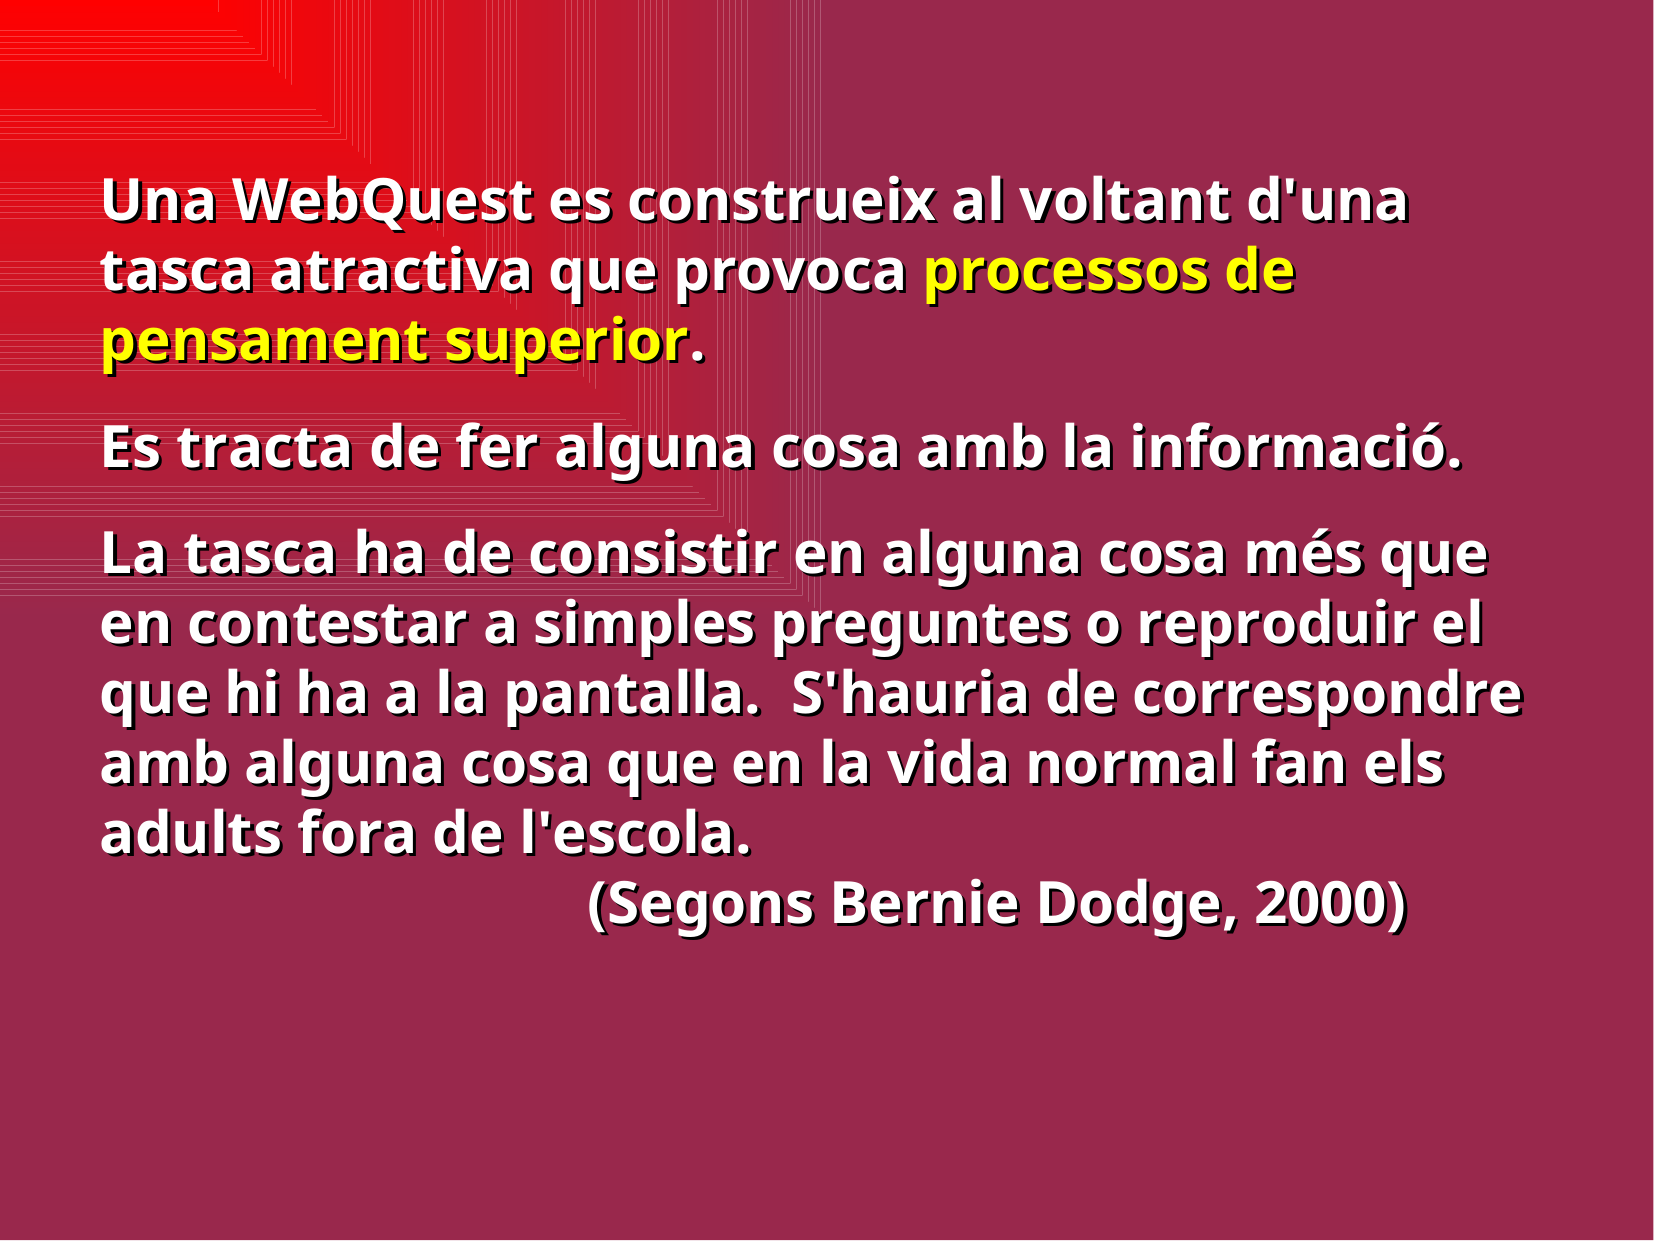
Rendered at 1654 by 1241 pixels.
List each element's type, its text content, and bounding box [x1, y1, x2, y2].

text_box Una WebQuest es construeix al voltant d'una tasca atractiva que provoca processos de pensament superior. Es tracta de fer alguna cosa amb la informació. La tasca ha de consistir en alguna cosa més que en contestar a simples preguntes o reproduir el que hi ha a la pantalla. S'hauria de correspondre amb alguna cosa que en la vida normal fan els adults fora de l'escola. (Segons Bernie Dodge, 2000) [99, 162, 1563, 942]
